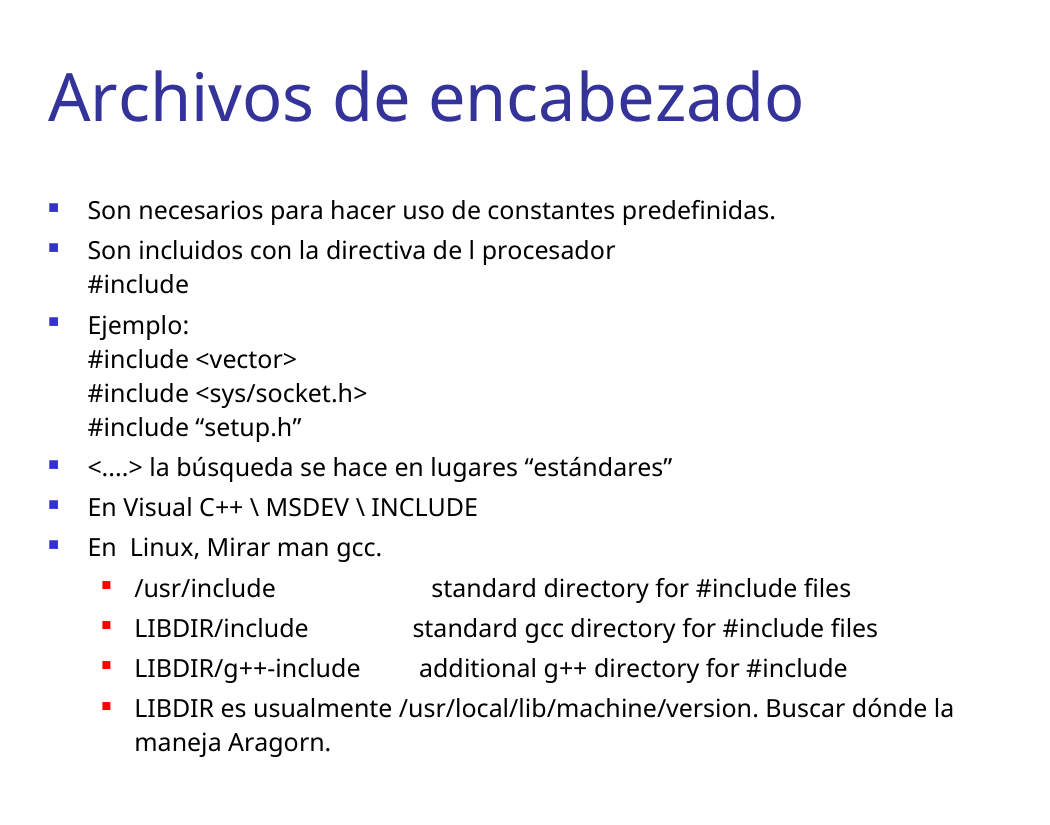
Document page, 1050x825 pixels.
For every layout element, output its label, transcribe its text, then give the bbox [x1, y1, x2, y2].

list Son necesarios para hacer uso de constantes predefinidas. Son incluidos con la directiva de l procesador #include Ejemplo: #include <vector> #include <sys/socket.h> #include “setup.h” <....> la búsqueda se hace en lugares “estándares” En Visual C++ \ MSDEV \ INCLUDE En Linux, Mirar man gcc. /usr/include standard directory for #include files LIBDIR/include standard gcc directory for #include files LIBDIR/g++-include additional g++ directory for #include LIBDIR es usualmente /usr/local/lib/machine/version. Buscar dónde la maneja Aragorn. [37, 187, 1023, 739]
title Archivos de encabezado [37, 26, 1026, 147]
